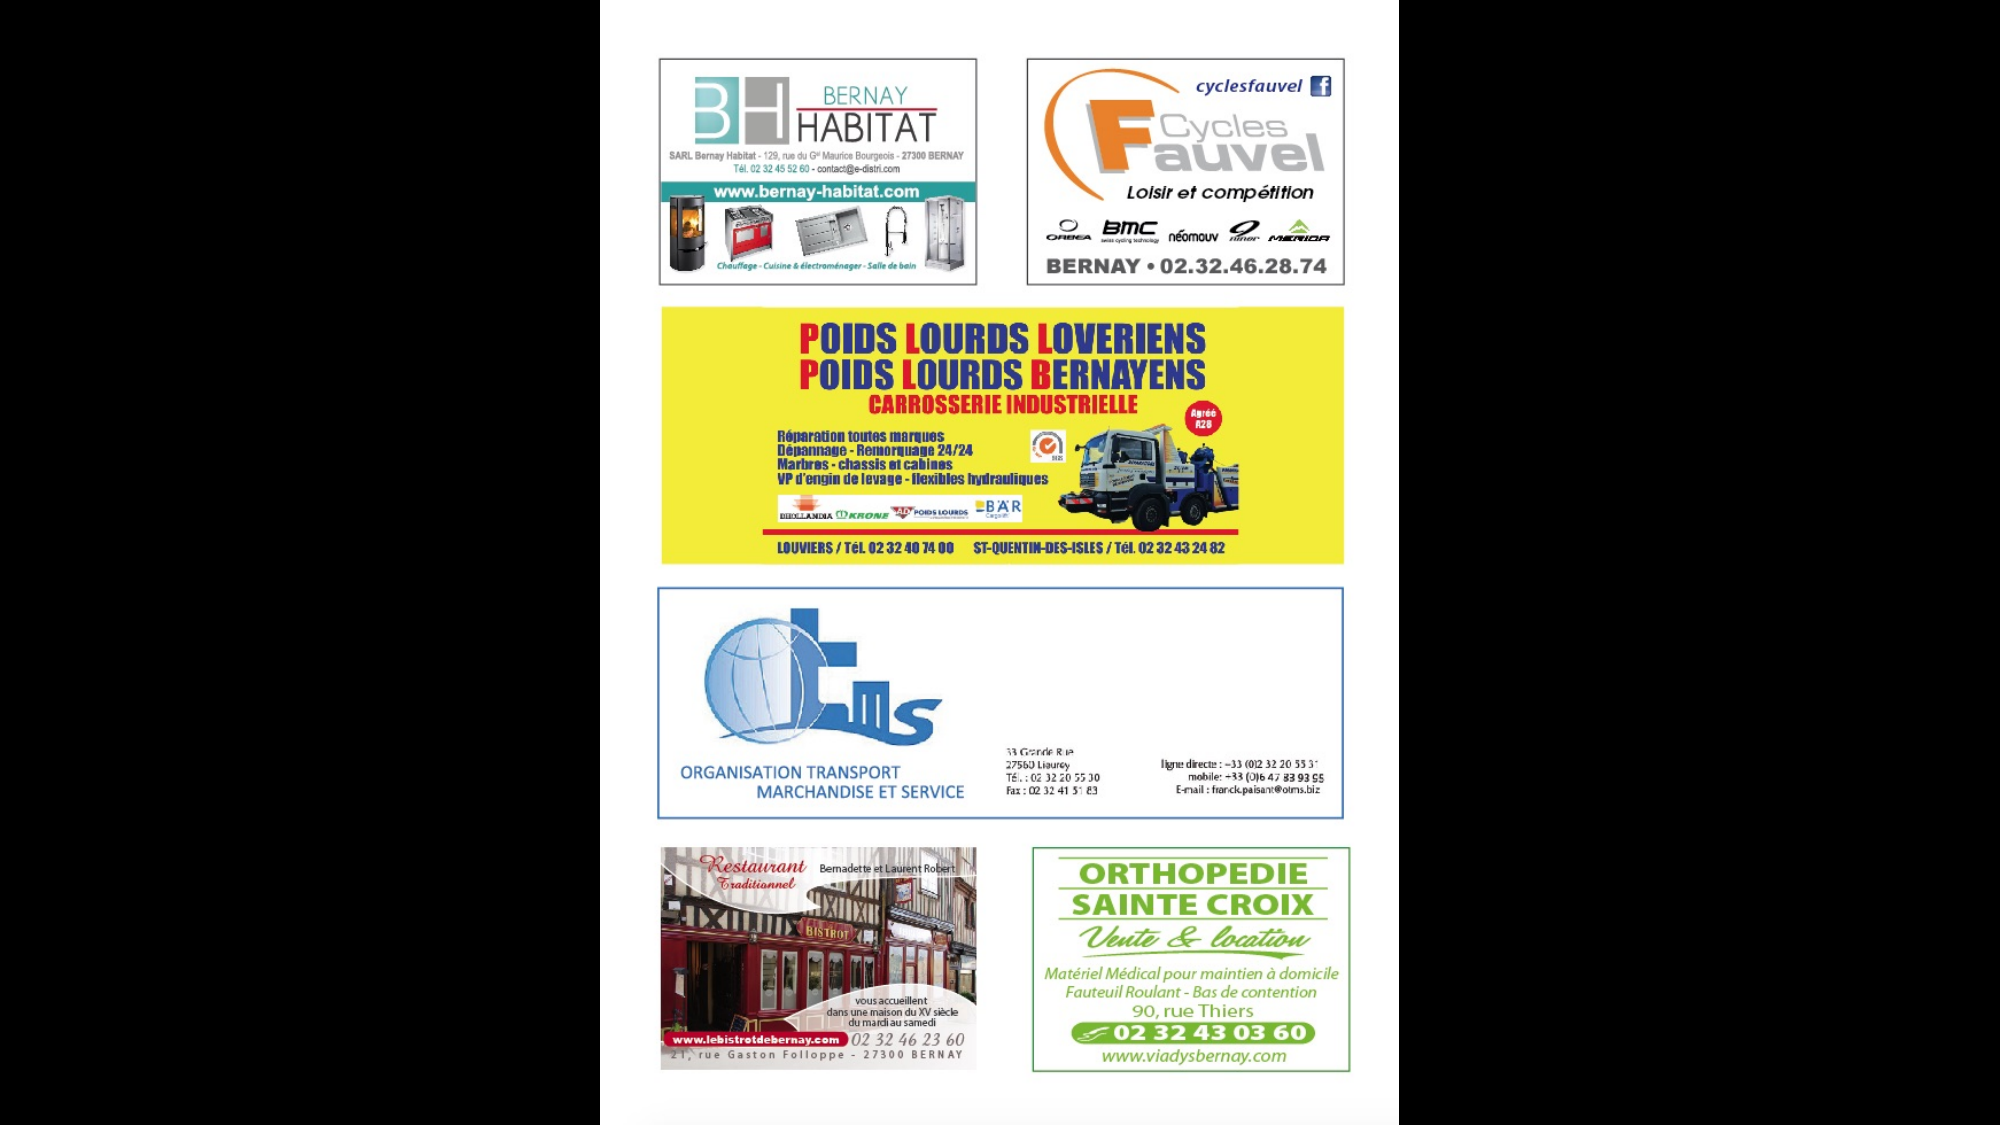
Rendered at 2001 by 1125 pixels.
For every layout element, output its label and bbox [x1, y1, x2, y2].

picture [600, 0, 1399, 1125]
